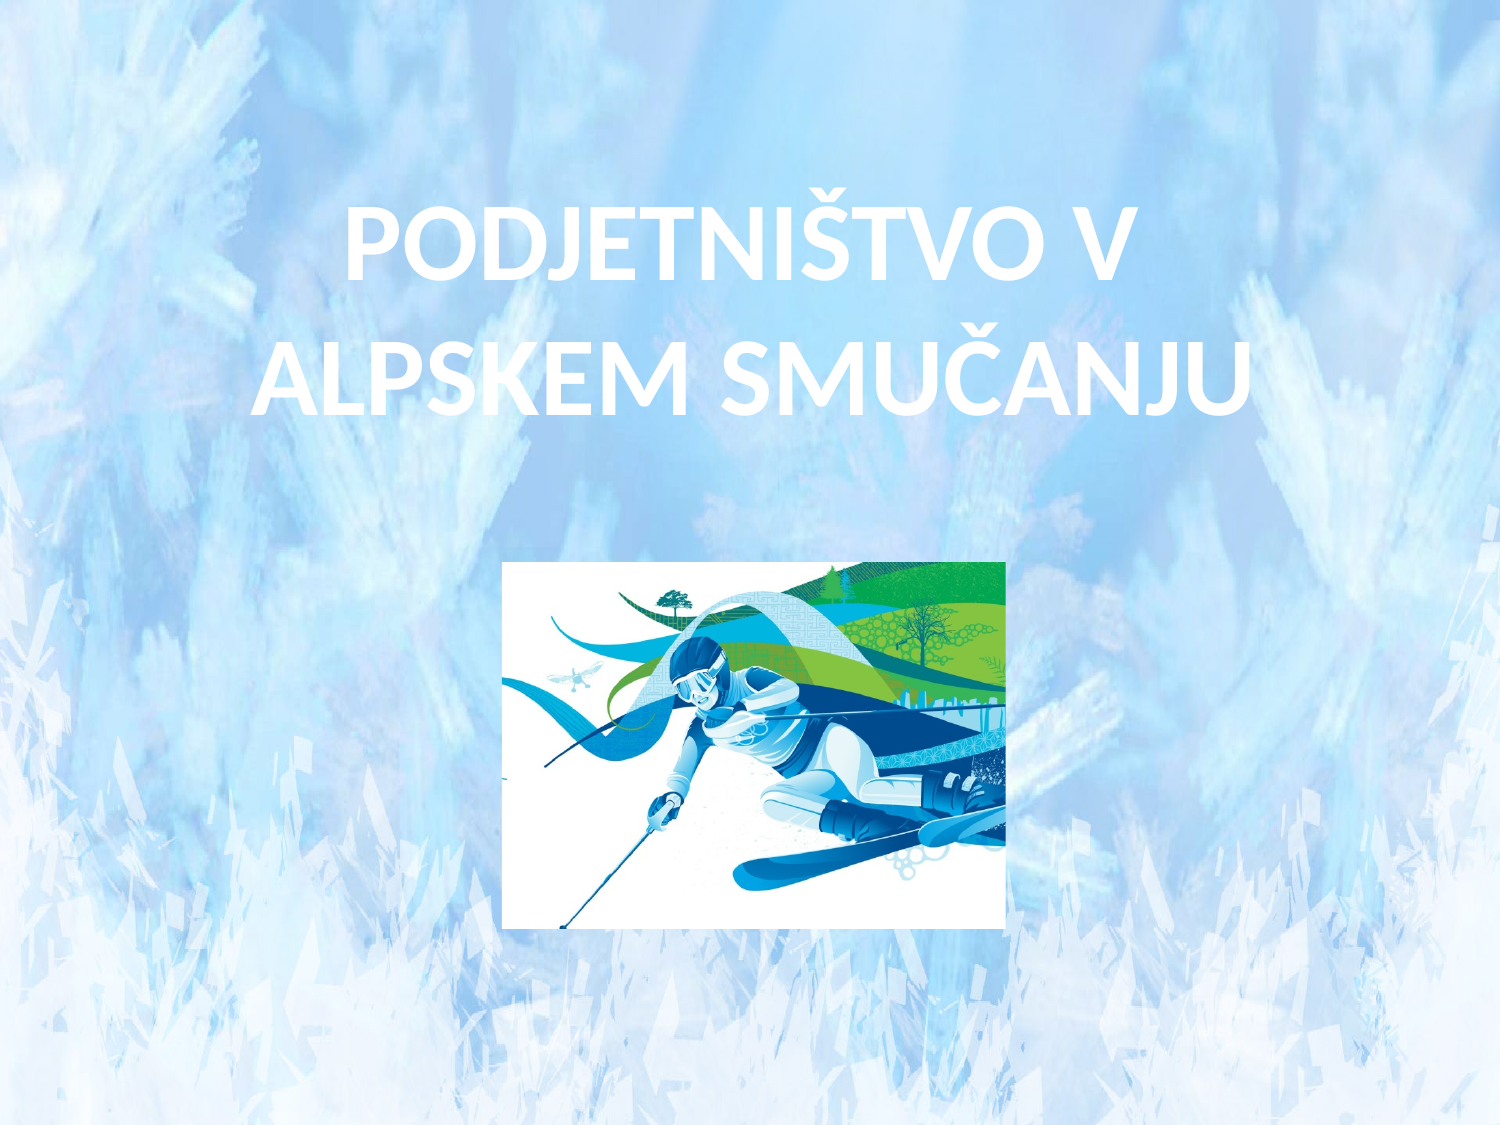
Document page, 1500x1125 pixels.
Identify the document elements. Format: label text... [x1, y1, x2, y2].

text_box PODJETNIŠTVO V ALPSKEM SMUČANJU [235, 160, 1272, 446]
picture [0, 0, 1500, 1125]
